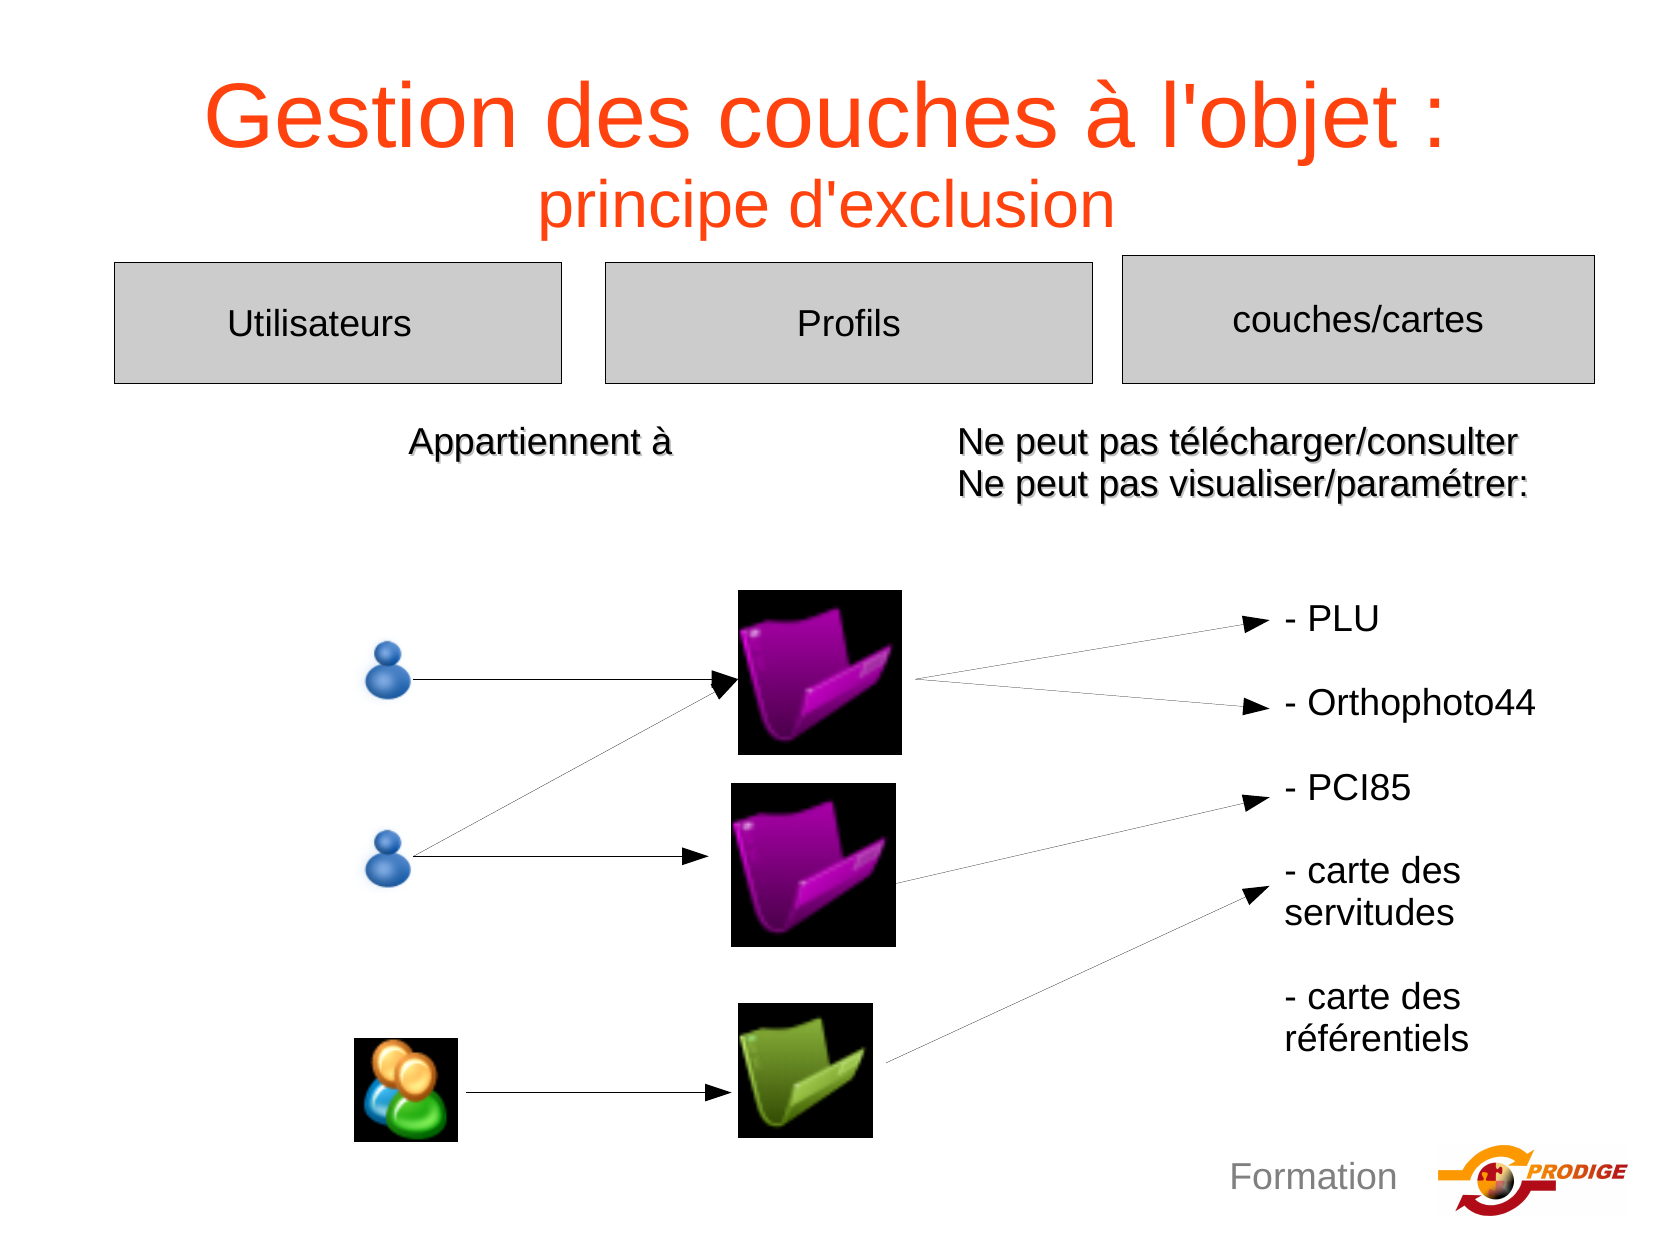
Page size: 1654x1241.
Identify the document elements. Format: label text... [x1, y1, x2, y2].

title Gestion des couches à l'objet : principe d'exclusion [82, 49, 1571, 257]
picture [354, 1038, 458, 1142]
picture [738, 1003, 873, 1138]
text_box - PLU - Orthophoto44 - PCI85 - carte des servitudes - carte des référentiels [1269, 590, 1565, 1068]
picture [731, 783, 896, 947]
text_box couches/cartes [1122, 255, 1595, 384]
text_box Appartiennent à [393, 413, 798, 518]
picture [354, 826, 422, 893]
text_box Utilisateurs [114, 262, 562, 384]
picture [354, 637, 422, 705]
text_box Profils [605, 262, 1093, 384]
picture [738, 590, 902, 755]
picture [1438, 1145, 1628, 1216]
text_box Ne peut pas télécharger/consulter Ne peut pas visualiser/paramétrer: [942, 413, 1544, 513]
